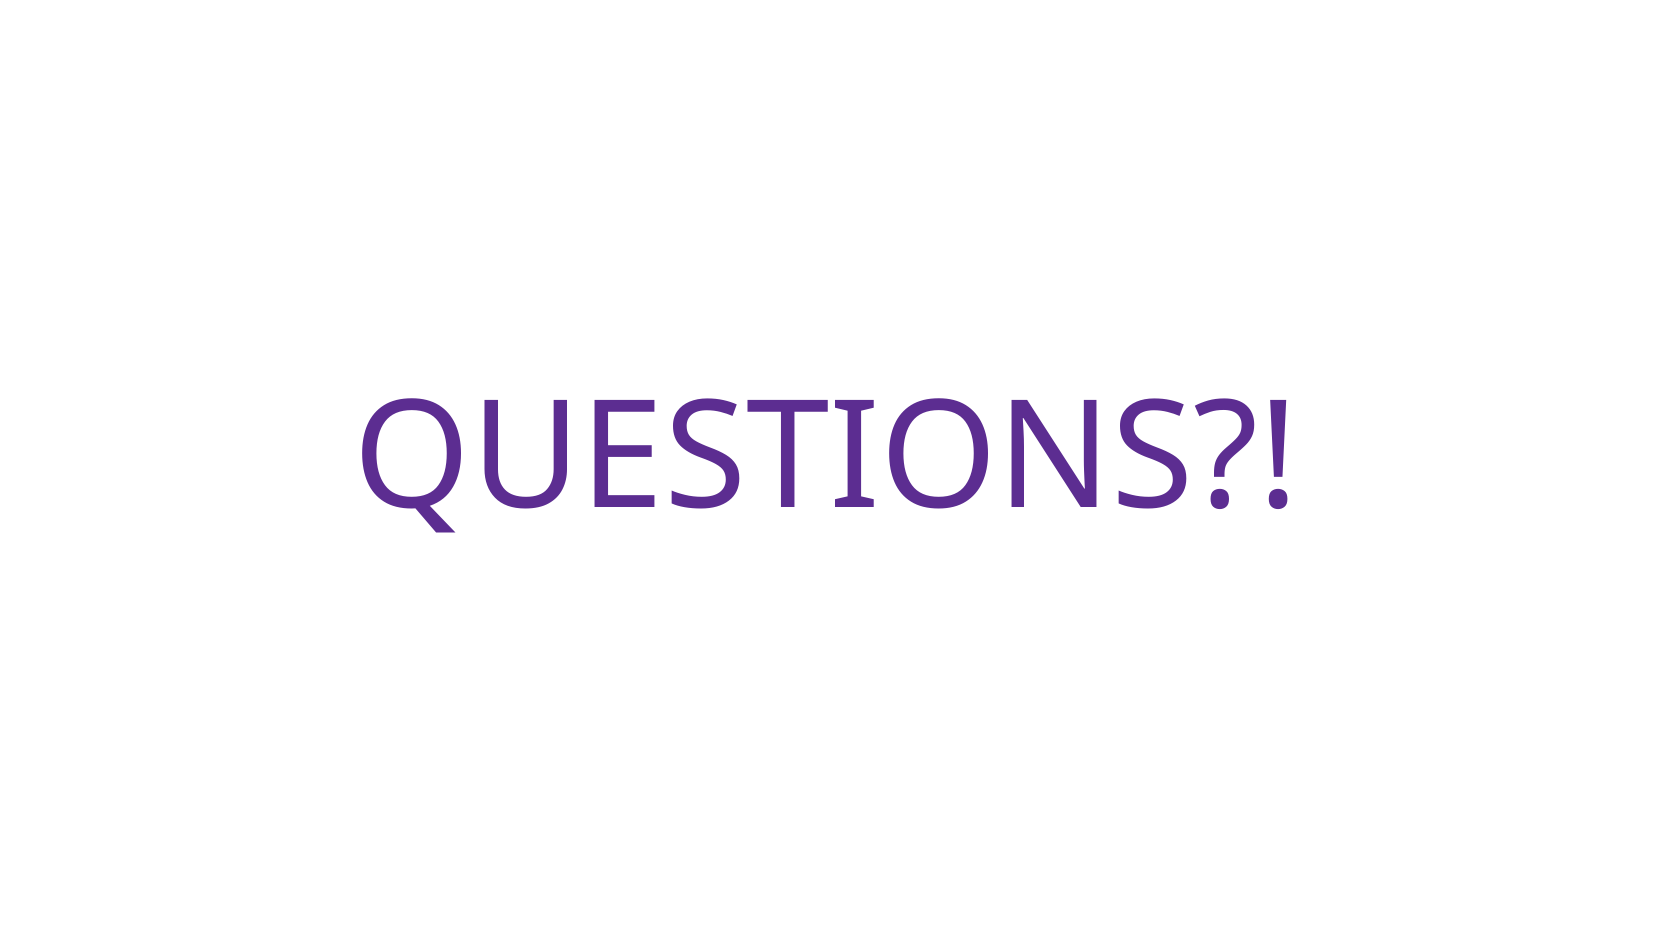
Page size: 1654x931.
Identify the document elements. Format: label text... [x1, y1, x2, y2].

title QUESTIONS?! [0, 282, 1654, 617]
